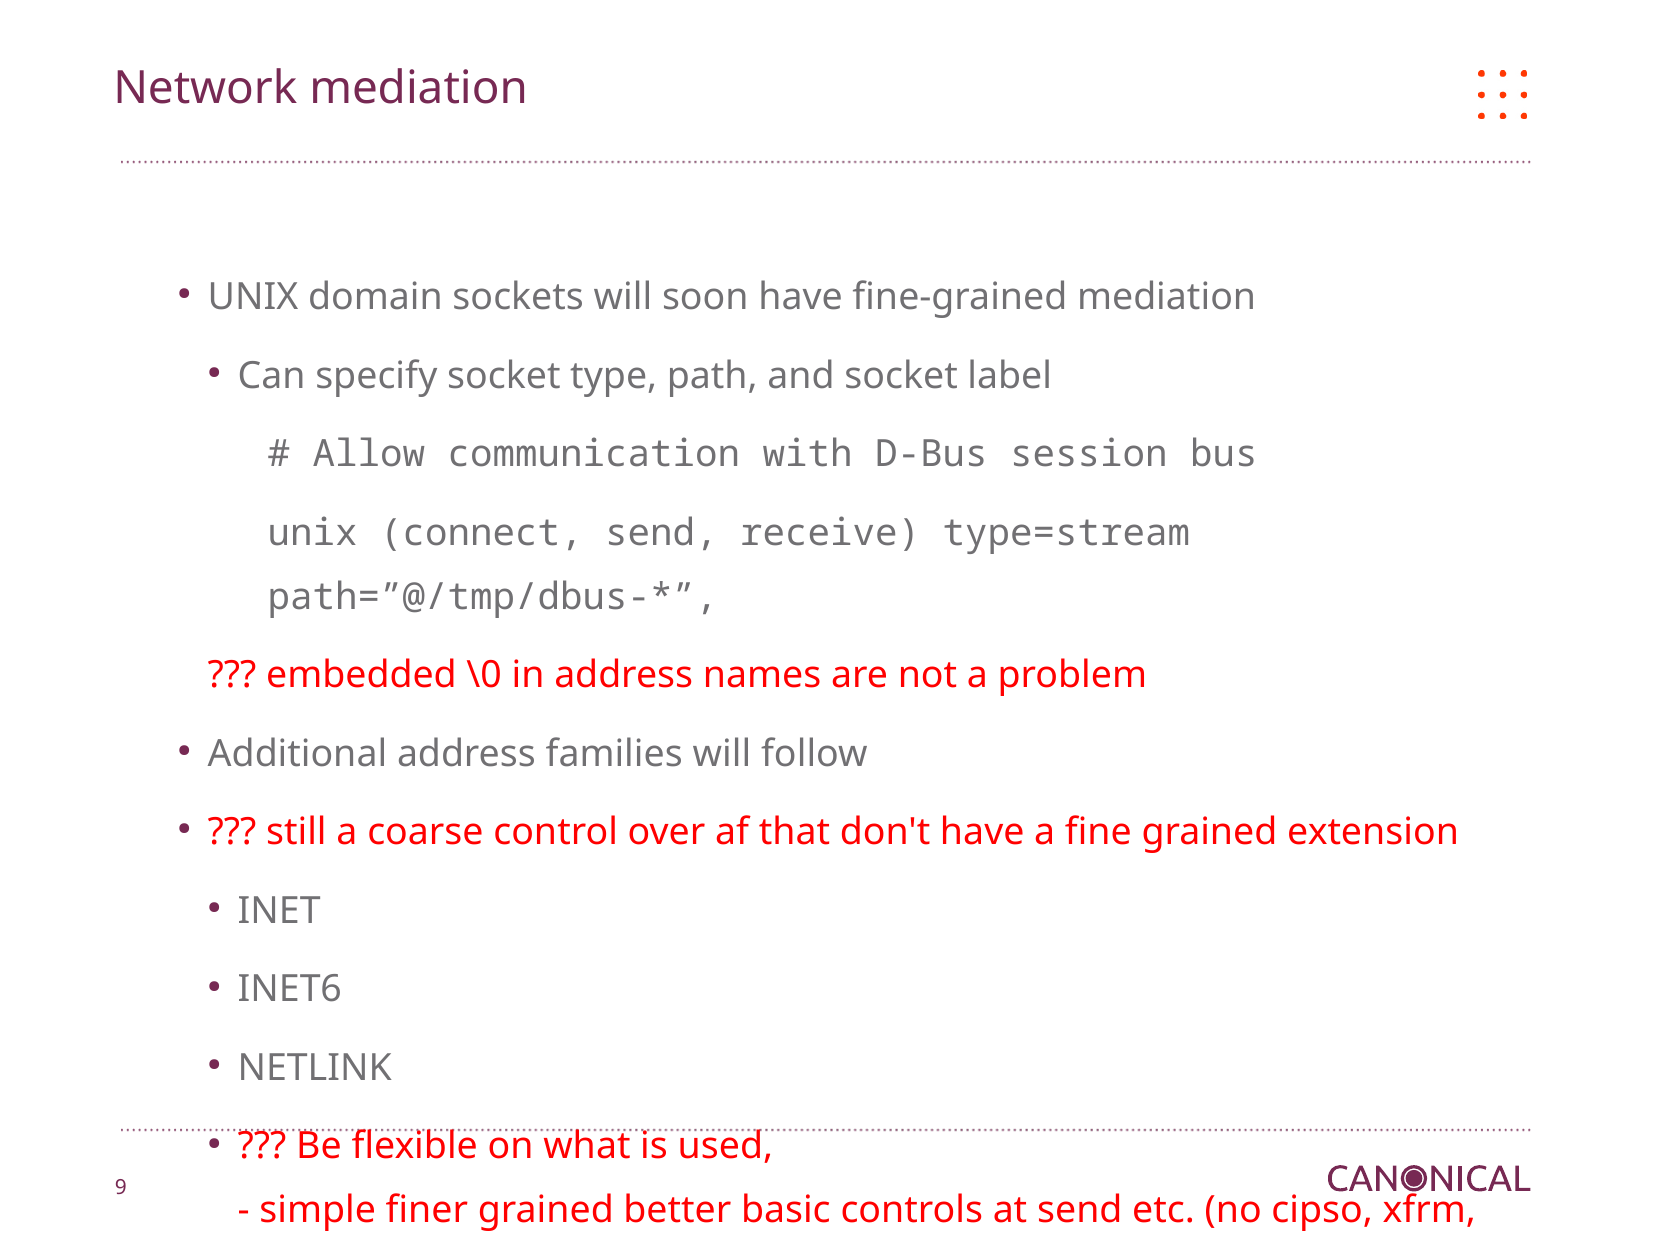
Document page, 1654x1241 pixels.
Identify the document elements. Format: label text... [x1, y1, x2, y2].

list UNIX domain sockets will soon have fine-grained mediation Can specify socket type, path, and socket label # Allow communication with D-Bus session bus unix (connect, send, receive) type=stream path=”@/tmp/dbus-*”, ??? embedded \0 in address names are not a problem Additional address families will follow ??? still a coarse control over af that don't have a fine grained extension INET INET6 NETLINK ??? Be flexible on what is used, - simple finer grained better basic controls at send etc. (no cipso, xfrm, secmark) - leverage cipso, xfrm, secmark as extension to provide full mediation [147, 256, 1506, 1123]
picture [1478, 70, 1527, 119]
picture [111, 1127, 1533, 1134]
picture [111, 159, 1533, 166]
title Network mediation [113, 59, 1382, 112]
